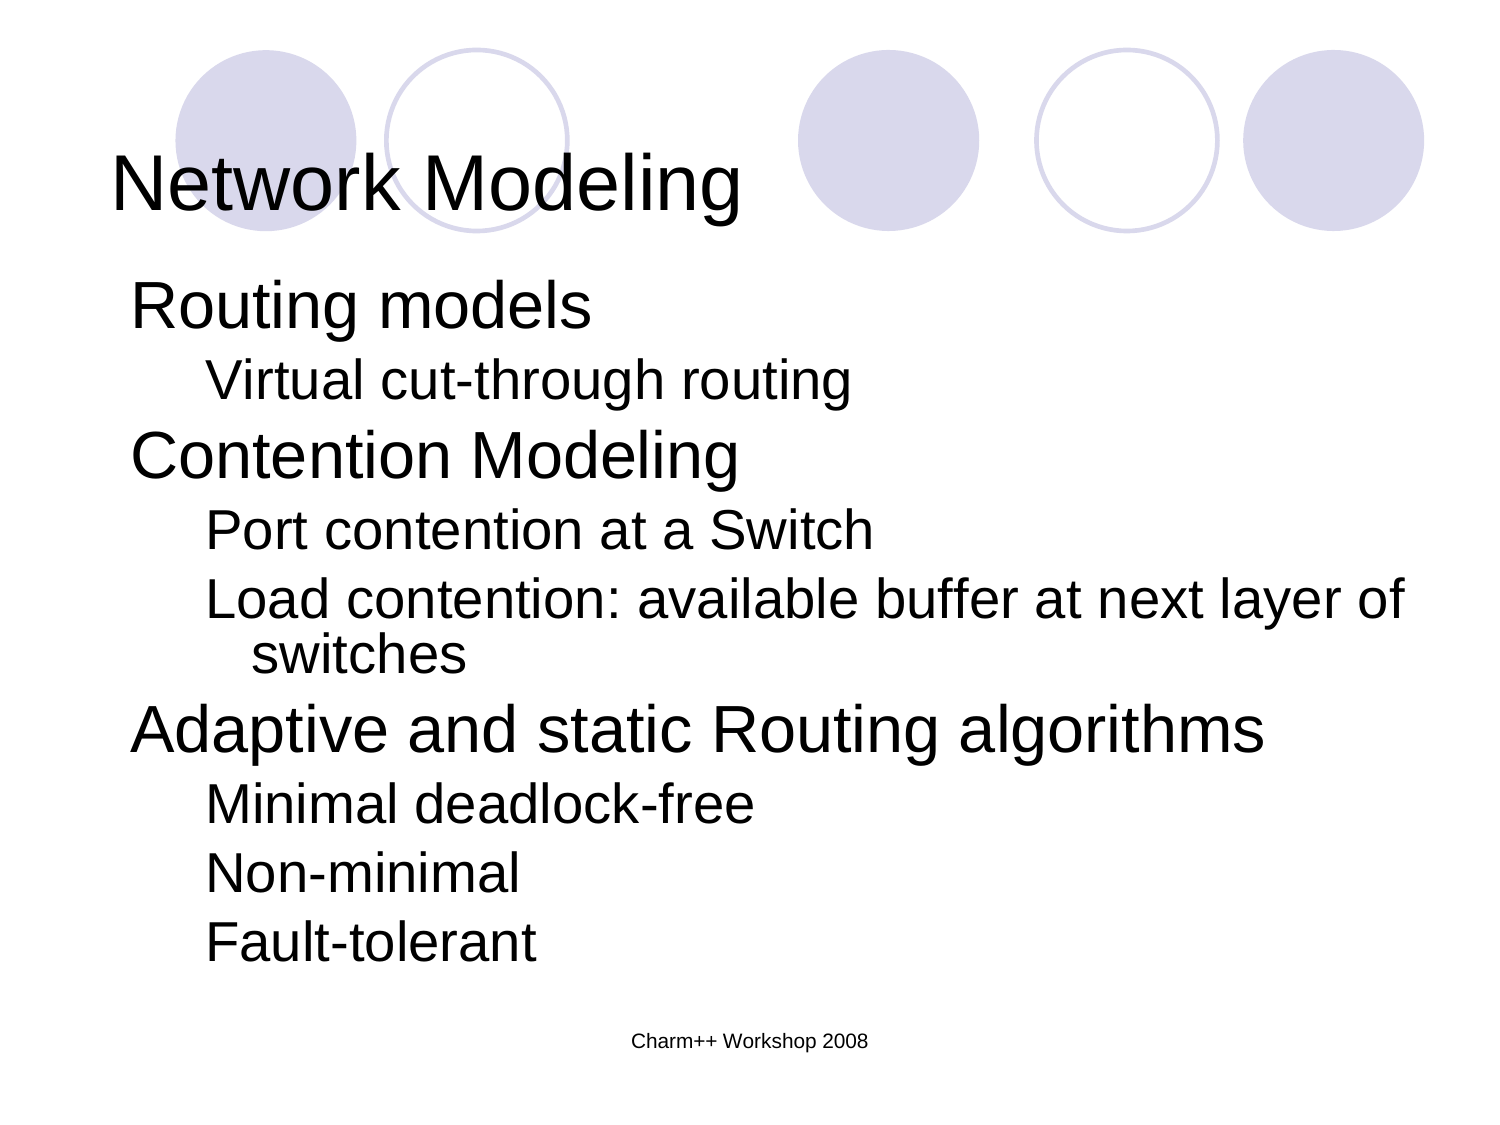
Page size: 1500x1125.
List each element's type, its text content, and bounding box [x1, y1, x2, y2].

list Routing models Virtual cut-through routing Contention Modeling Port contention at a Switch Load contention: available buffer at next layer of switches Adaptive and static Routing algorithms Minimal deadlock-free Non-minimal Fault-tolerant [130, 276, 1412, 1060]
title Network Modeling [110, 93, 1392, 282]
